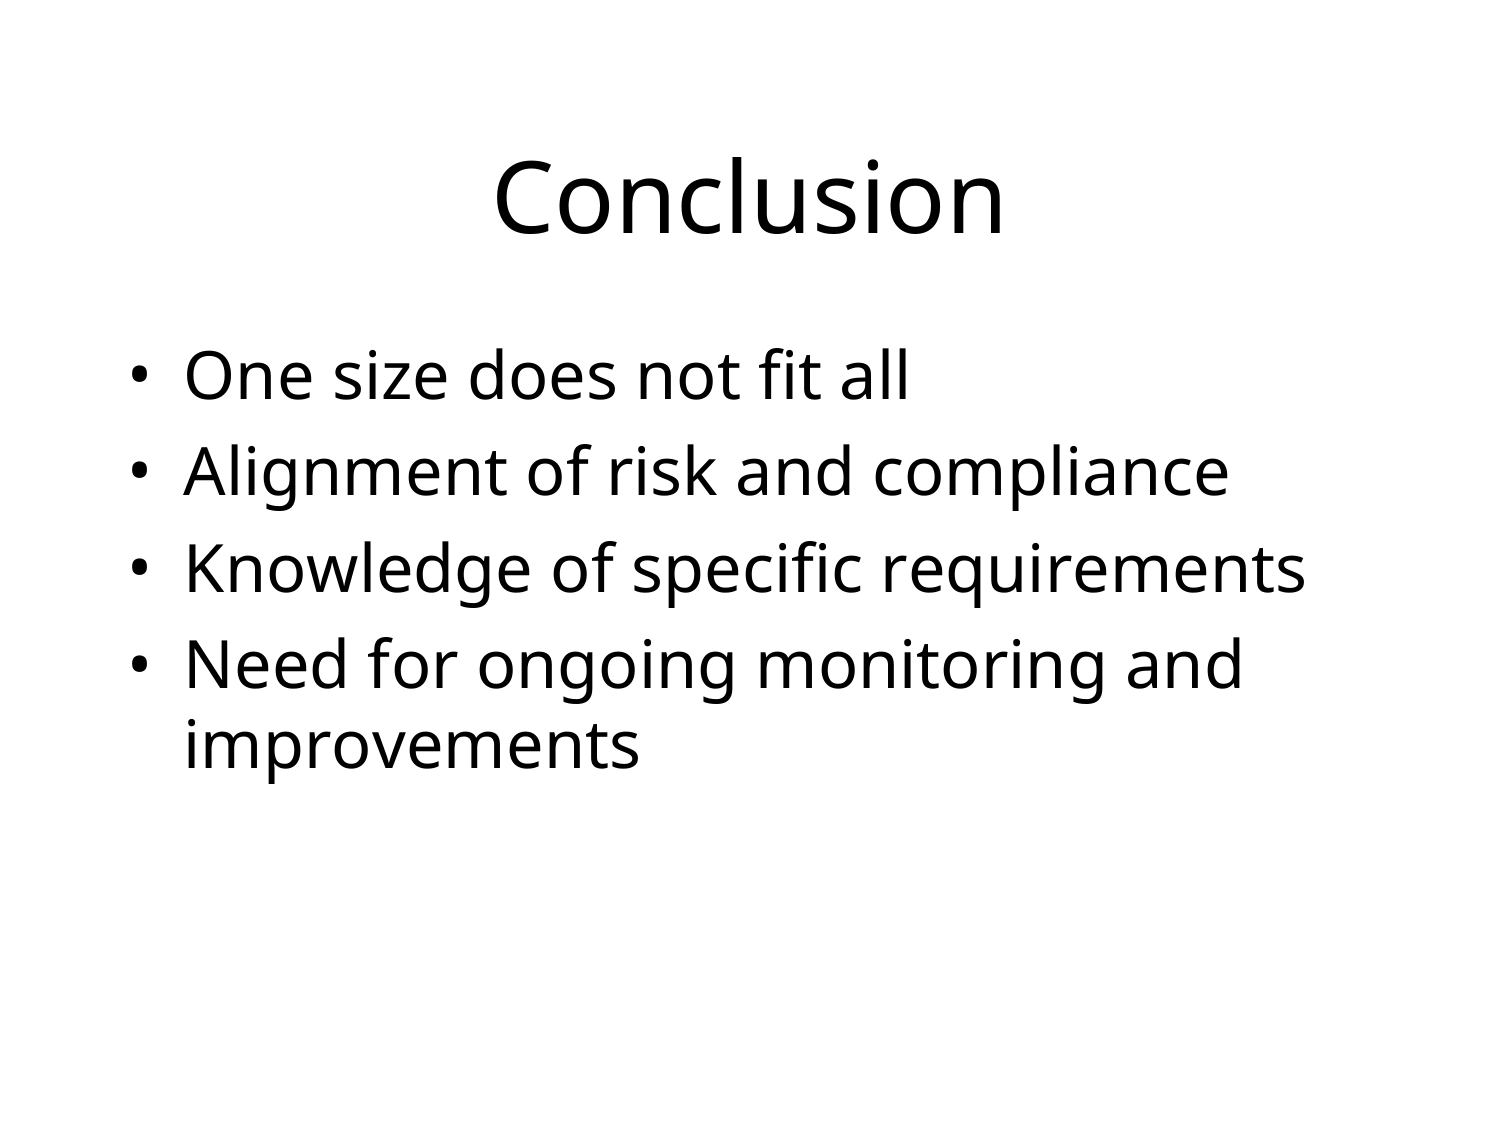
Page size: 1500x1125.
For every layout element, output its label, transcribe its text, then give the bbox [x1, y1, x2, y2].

list One size does not fit all Alignment of risk and compliance Knowledge of specific requirements Need for ongoing monitoring and improvements [112, 324, 1388, 1001]
title Conclusion [112, 99, 1388, 288]
